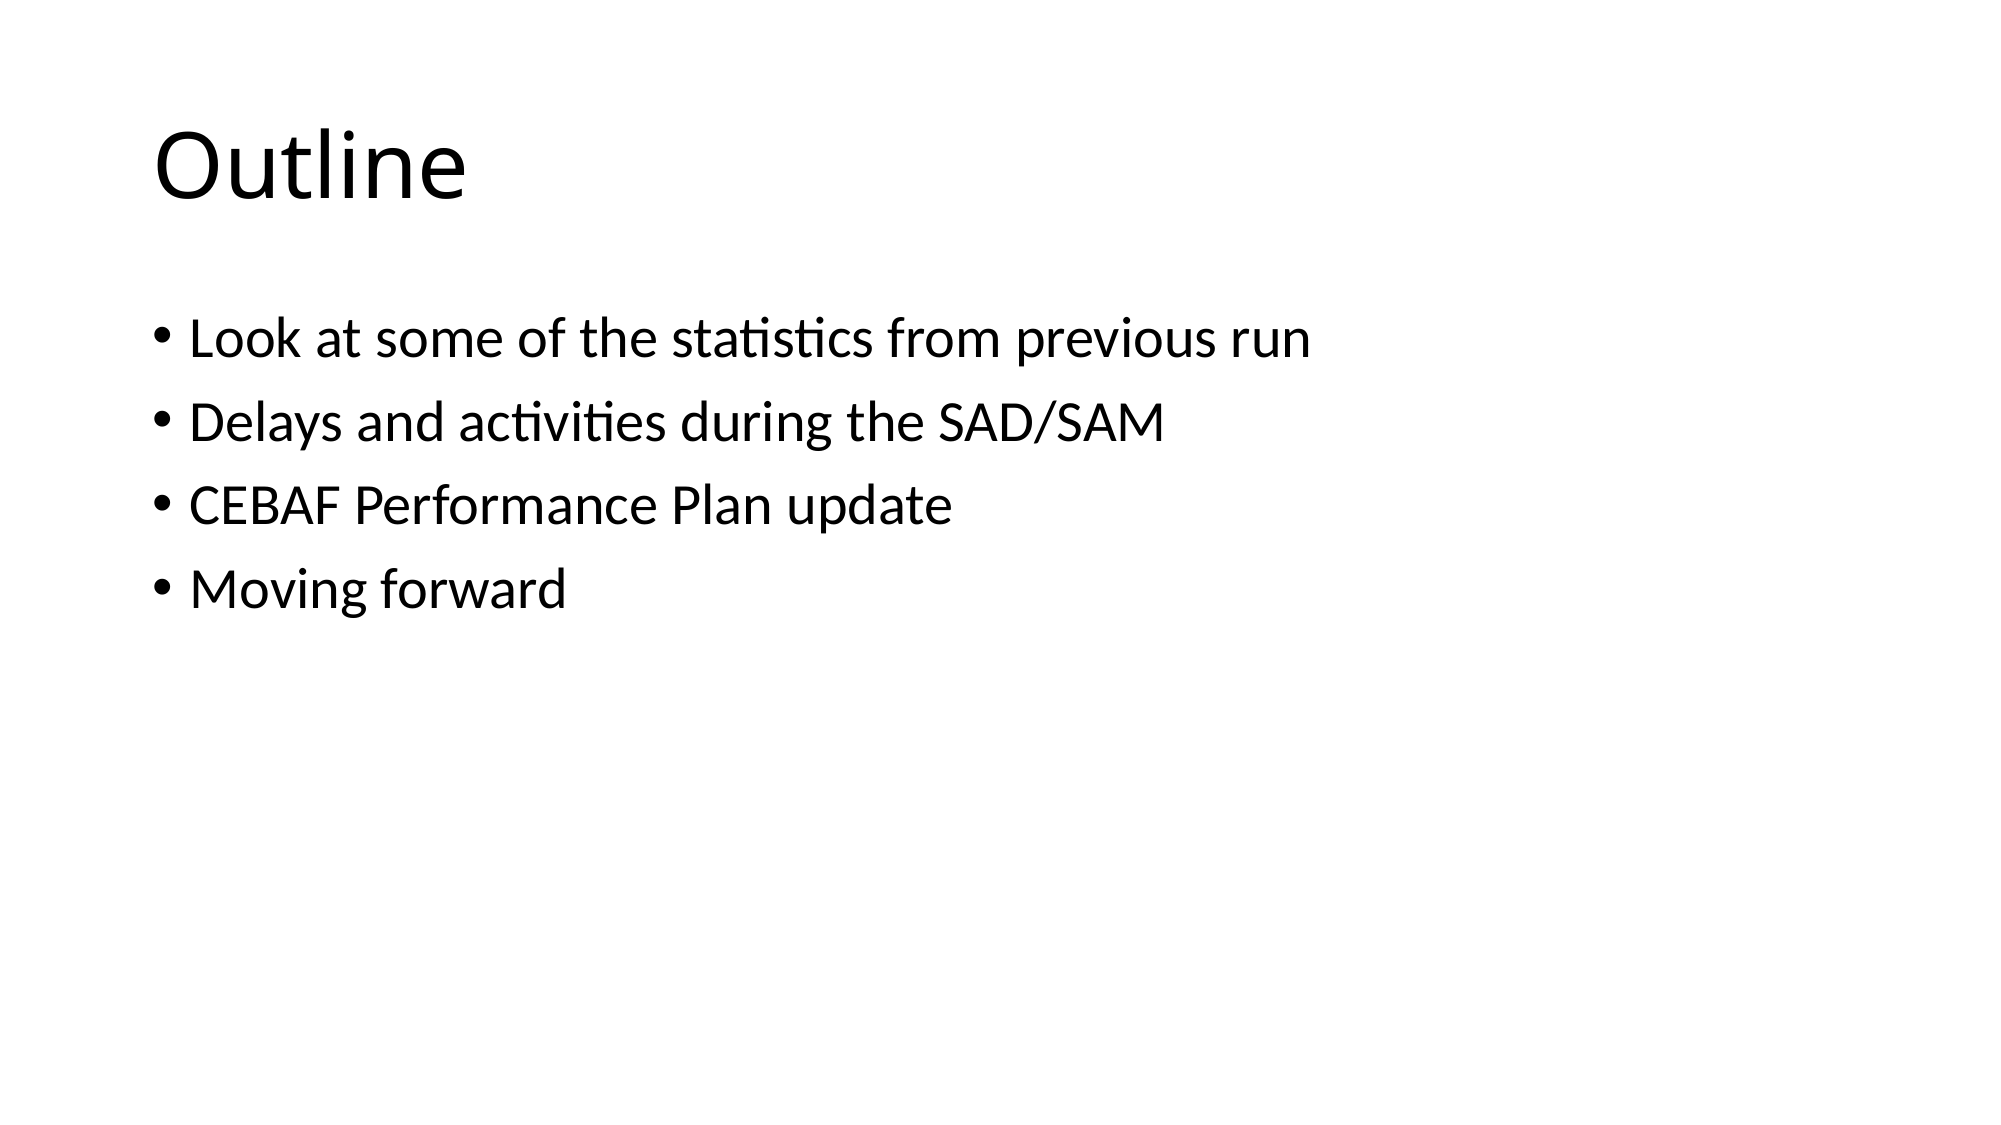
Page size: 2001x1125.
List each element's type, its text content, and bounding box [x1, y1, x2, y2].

title Outline [137, 59, 1863, 278]
list Look at some of the statistics from previous run Delays and activities during the SAD/SAM CEBAF Performance Plan update Moving forward [137, 299, 1863, 1014]
